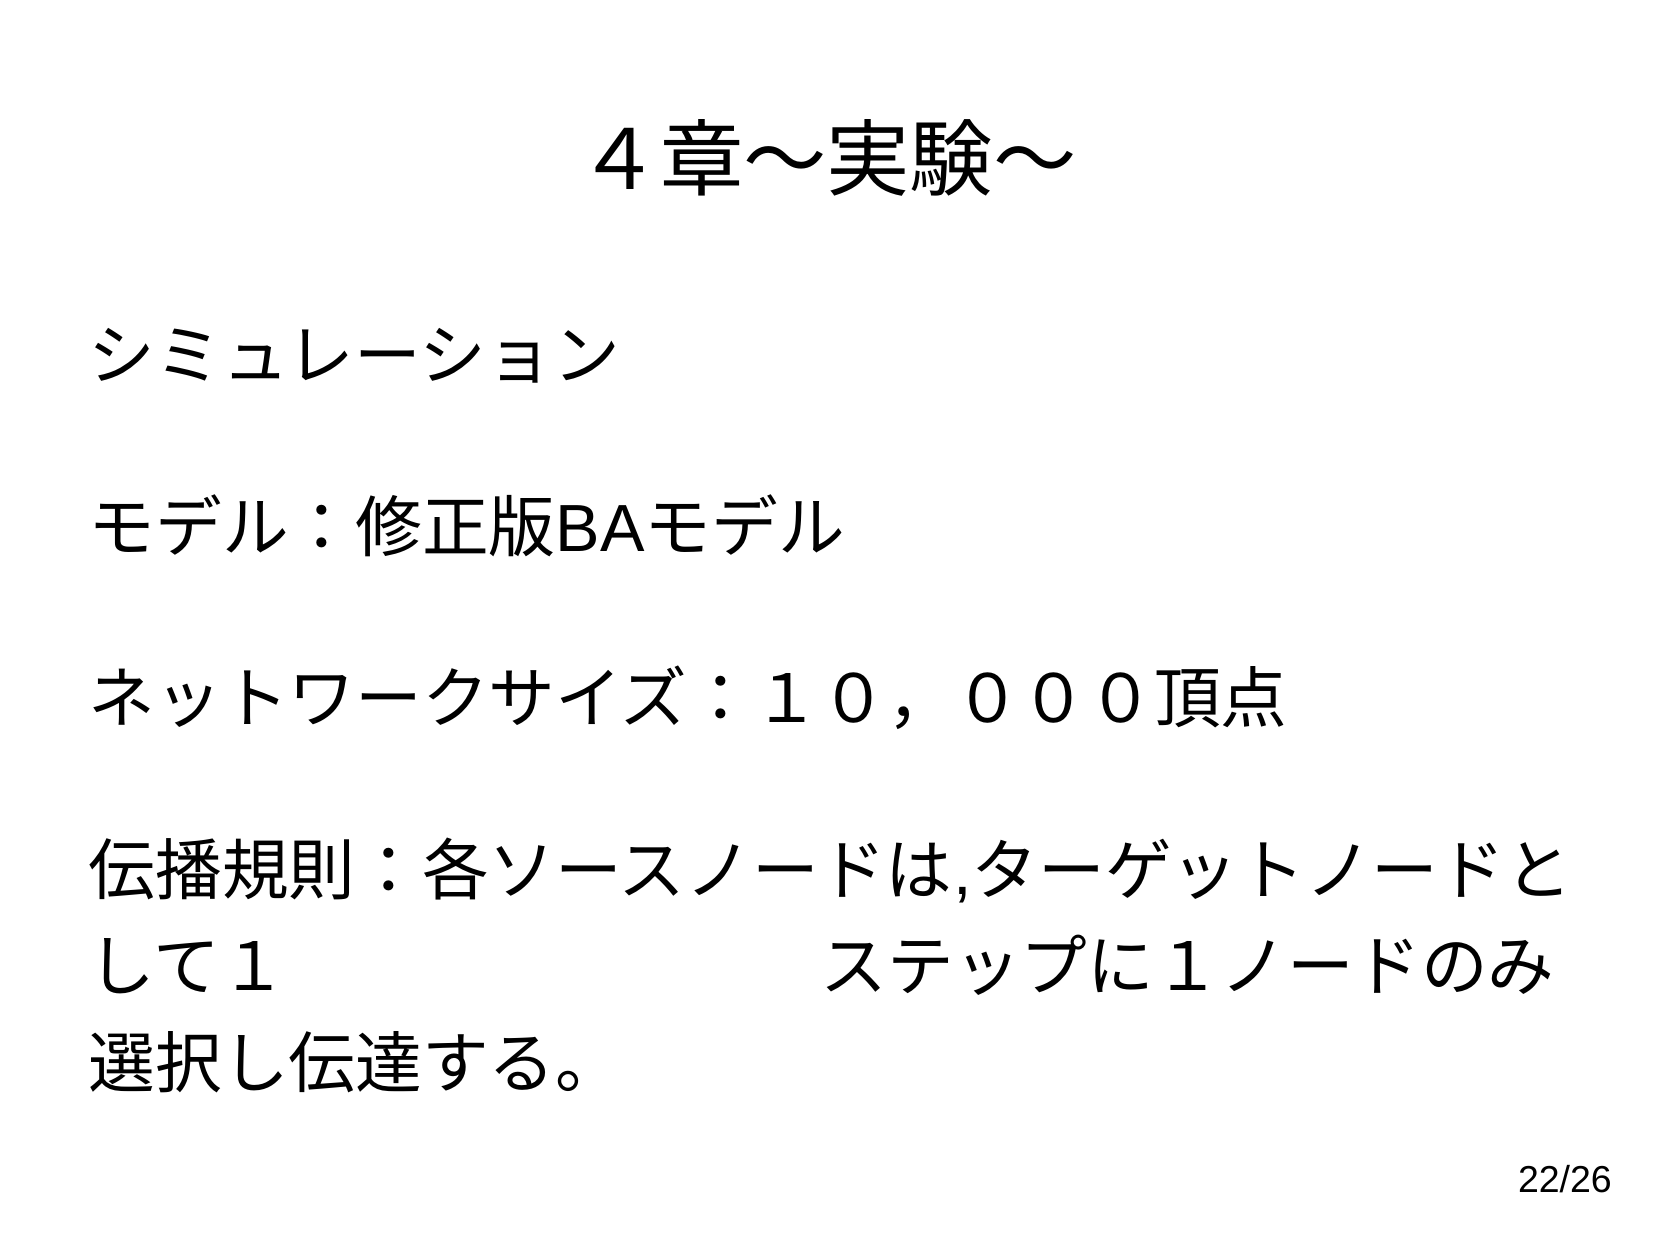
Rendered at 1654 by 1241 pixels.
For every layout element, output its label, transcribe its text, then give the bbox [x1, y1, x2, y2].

title ４章～実験～ [82, 49, 1571, 257]
text_box 22/26 [1503, 1151, 1627, 1211]
subtitle シミュレーション モデル：修正版BAモデル ネットワークサイズ：１０，０００頂点 伝播規則：各ソースノードは,ターゲットノードとして１ ステップに１ノードのみ選択し伝達する。 [88, 295, 1577, 1114]
